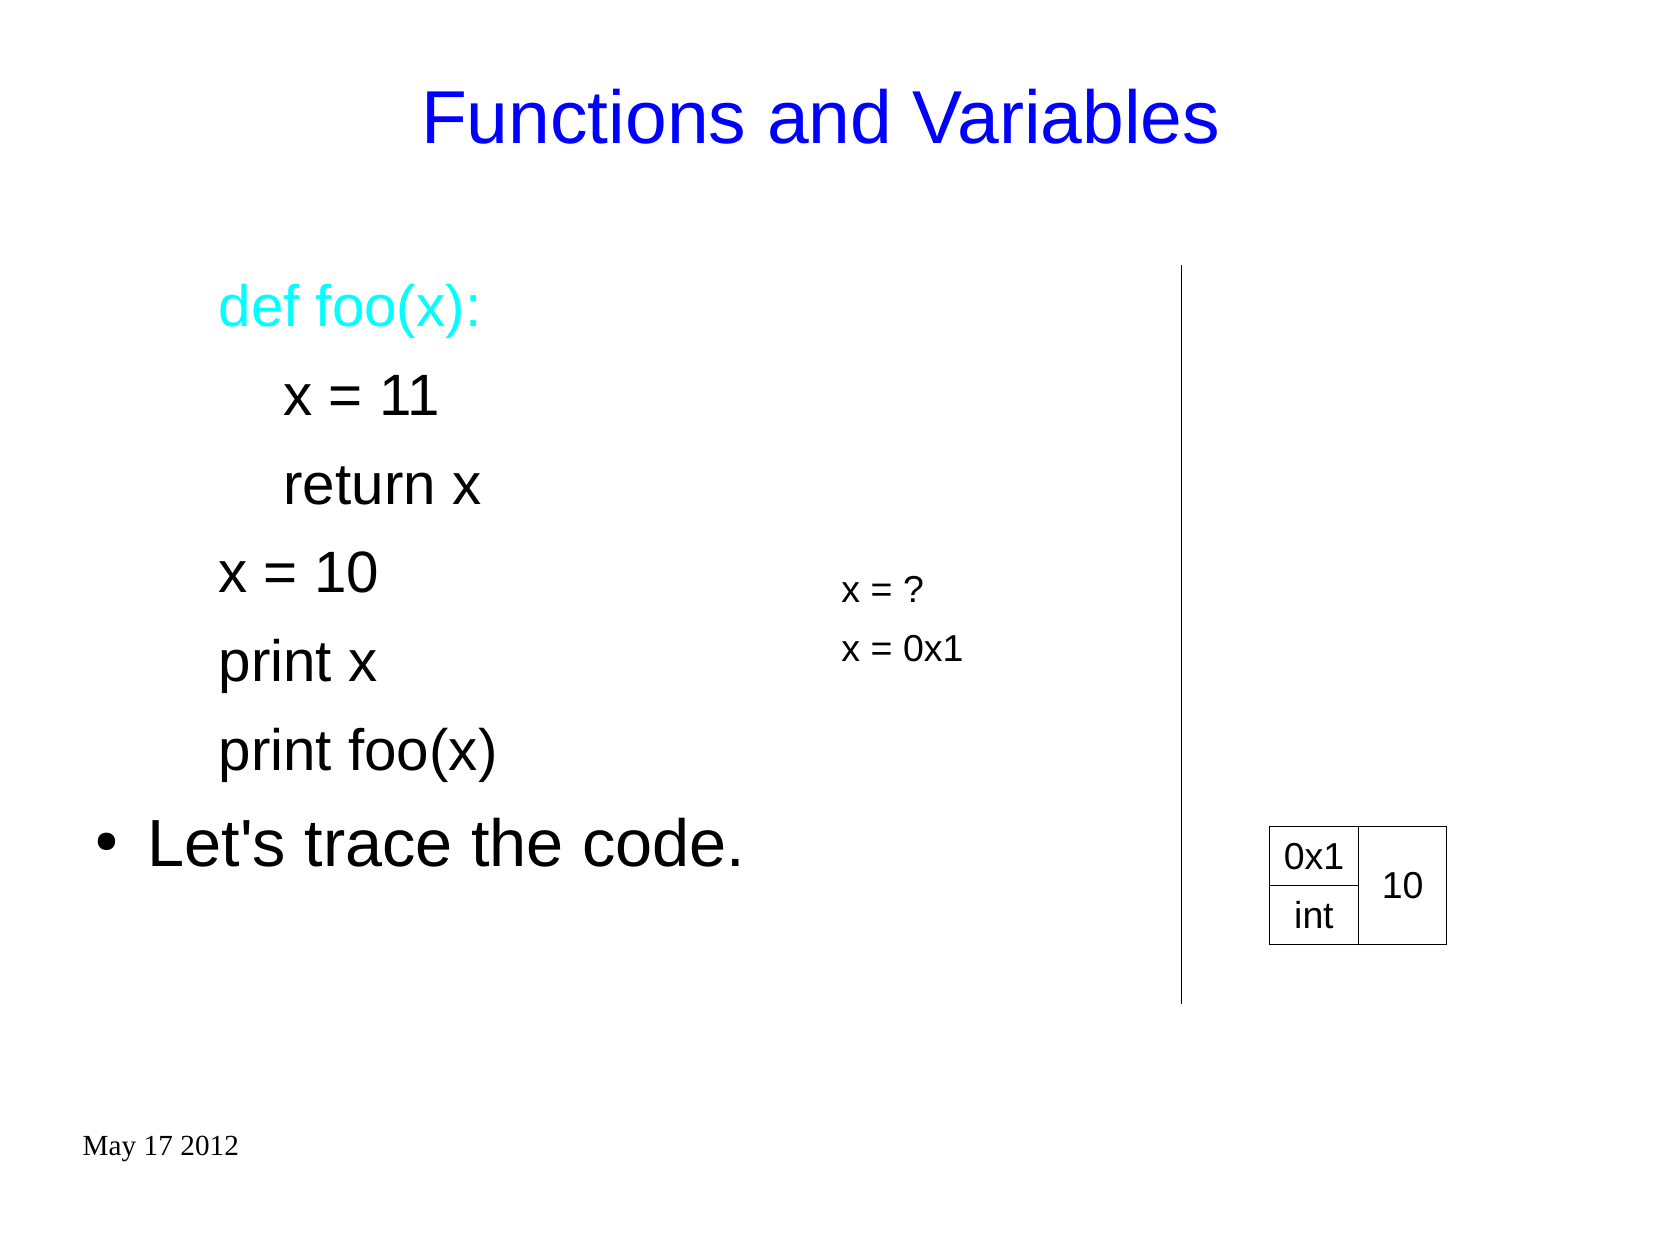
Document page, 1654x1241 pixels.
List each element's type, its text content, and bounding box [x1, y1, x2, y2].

list def foo(x): x = 11 return x x = 10 print x print foo(x) Let's trace the code. [76, 274, 803, 1093]
text_box 0x1 [1269, 826, 1358, 886]
text_box x = 0x1 [826, 620, 979, 677]
text_box 10 [1358, 826, 1447, 945]
text_box x = ? [826, 561, 939, 618]
title Functions and Variables [76, 58, 1565, 178]
text_box int [1269, 886, 1358, 945]
